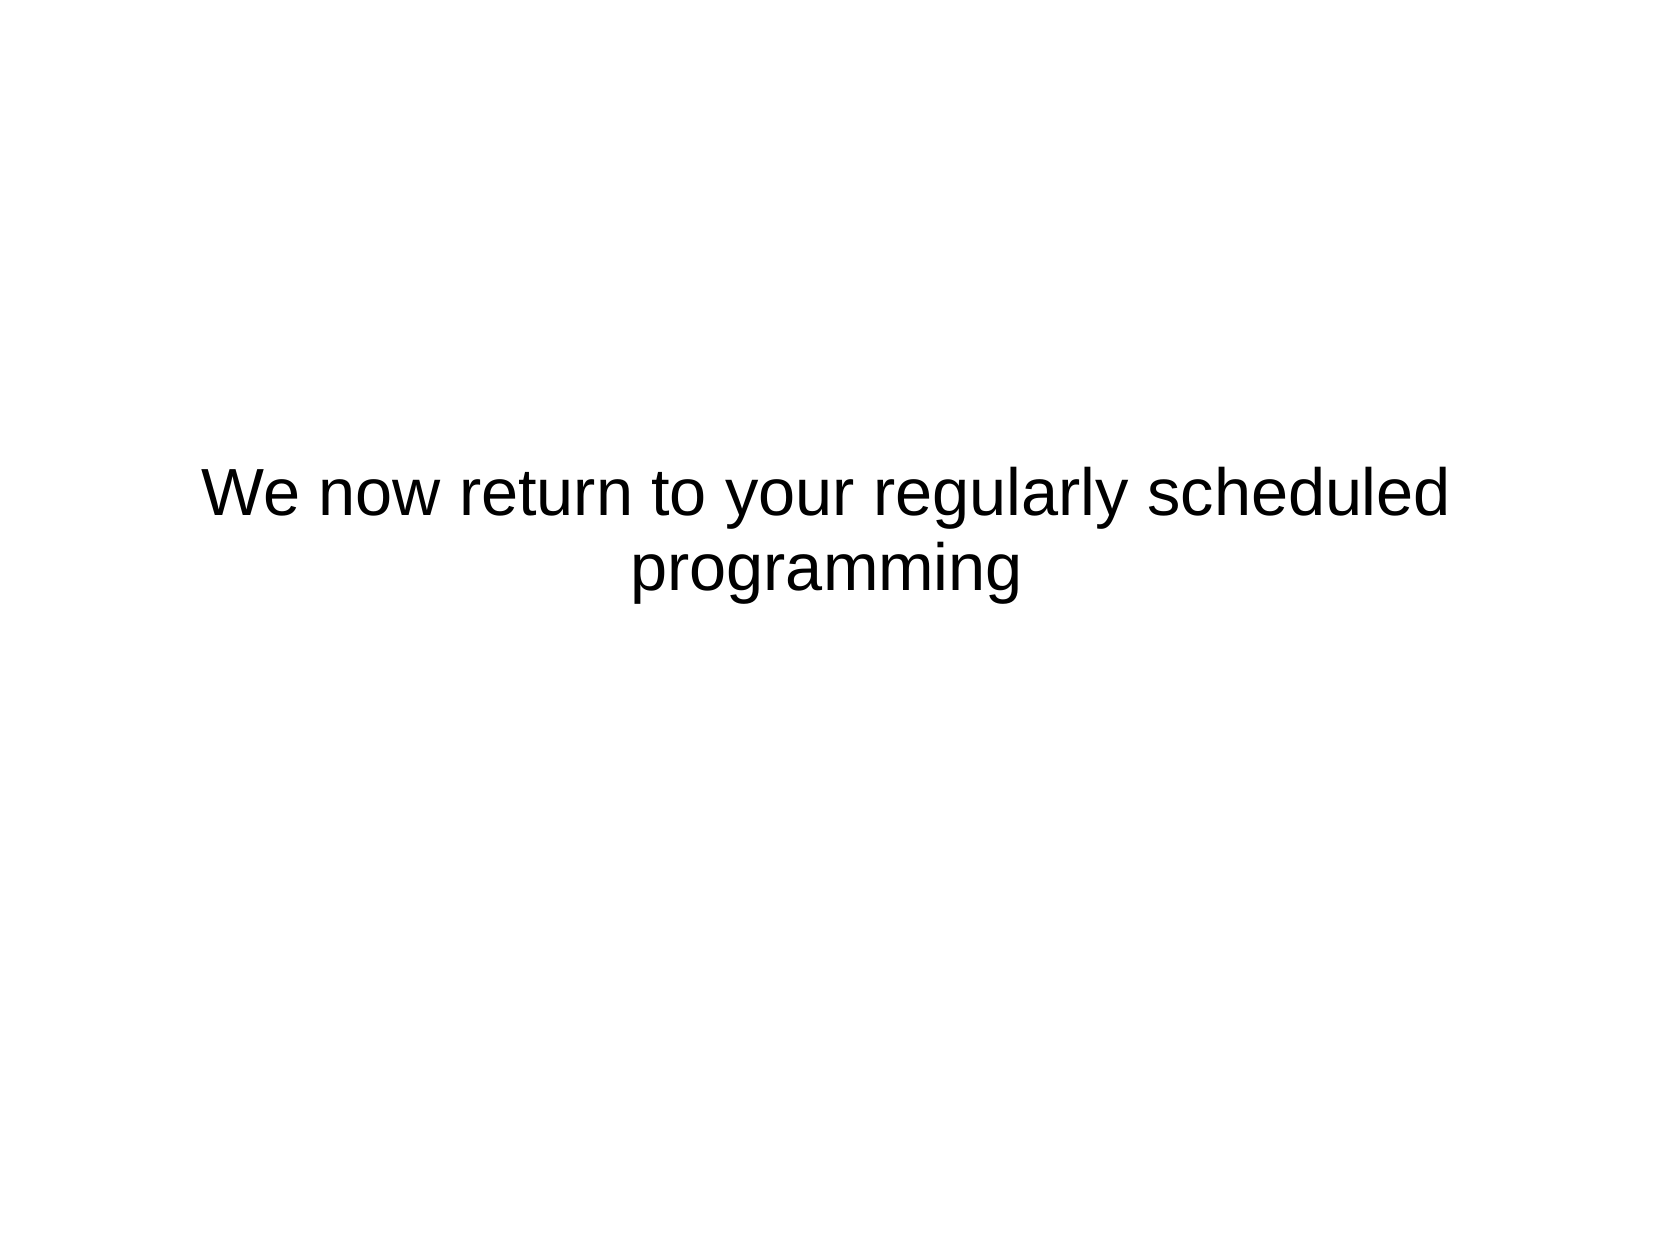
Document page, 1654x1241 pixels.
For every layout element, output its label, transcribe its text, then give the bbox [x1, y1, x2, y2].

subtitle We now return to your regularly scheduled programming [82, 49, 1571, 1010]
